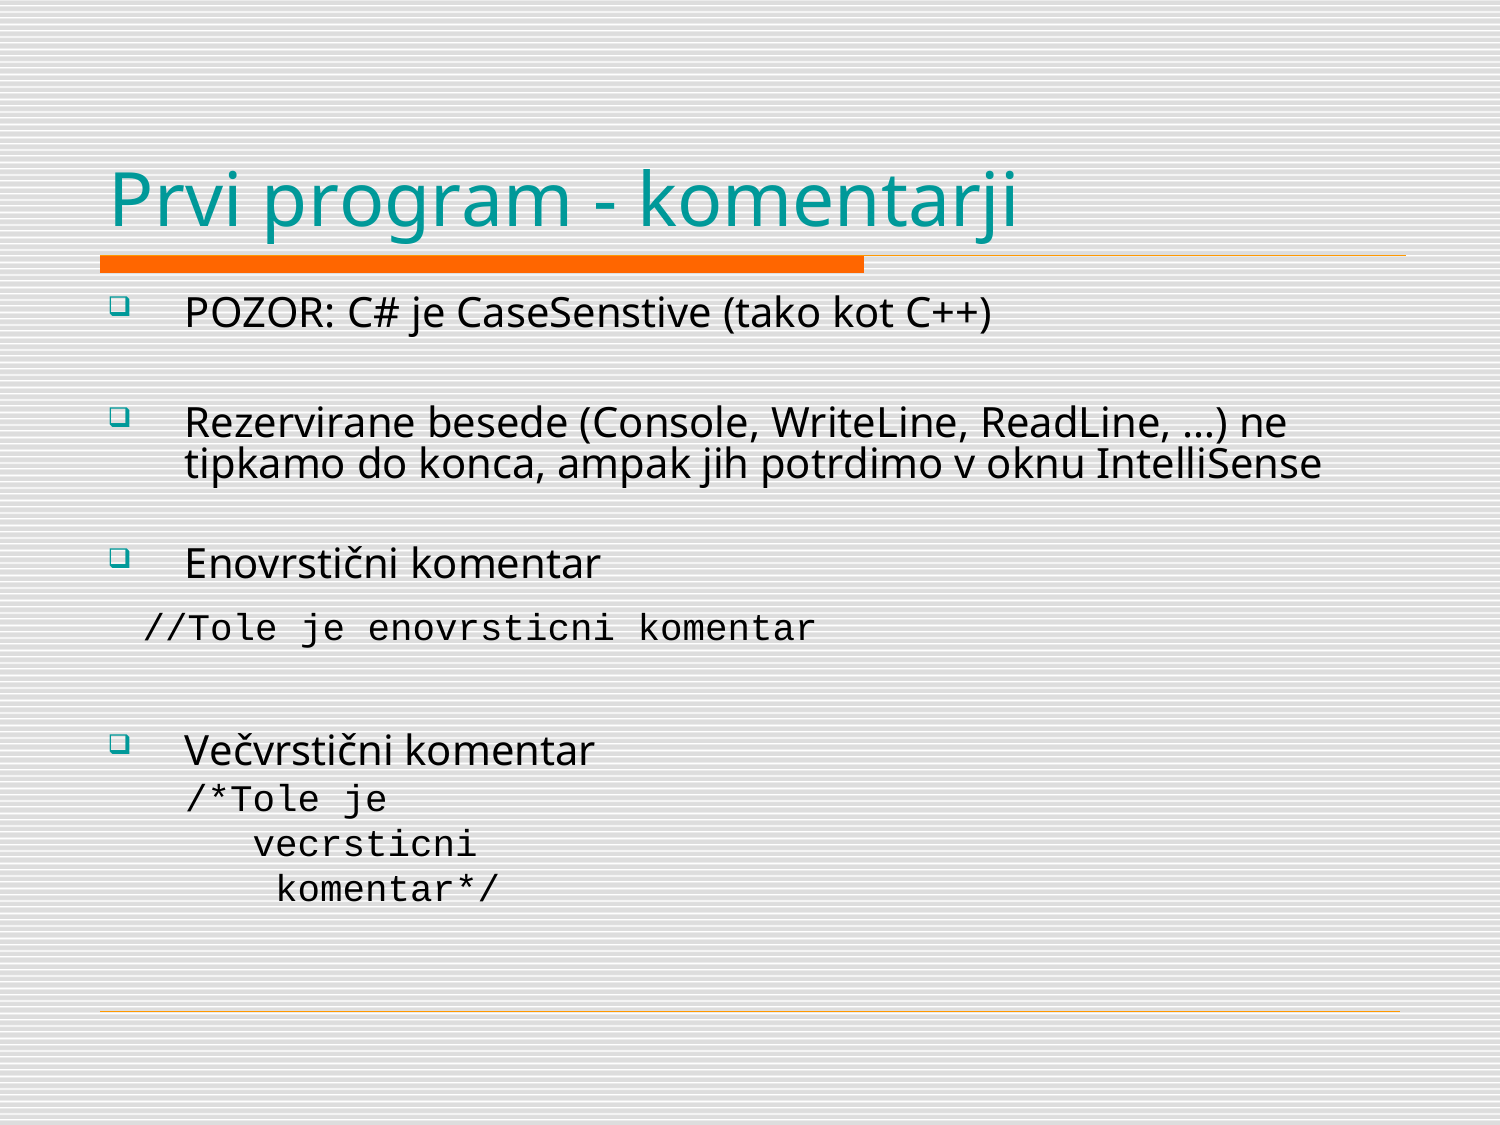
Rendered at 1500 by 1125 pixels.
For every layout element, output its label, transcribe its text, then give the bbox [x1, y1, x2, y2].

picture [0, 0, 1500, 1125]
list POZOR: C# je CaseSenstive (tako kot C++) Rezervirane besede (Console, WriteLine, ReadLine, …) ne tipkamo do konca, ampak jih potrdimo v oknu IntelliSense Enovrstični komentar //Tole je enovrsticni komentar Večvrstični komentar /*Tole je vecrsticni komentar*/ [92, 287, 1406, 988]
title Prvi program - komentarji [94, 49, 1407, 250]
